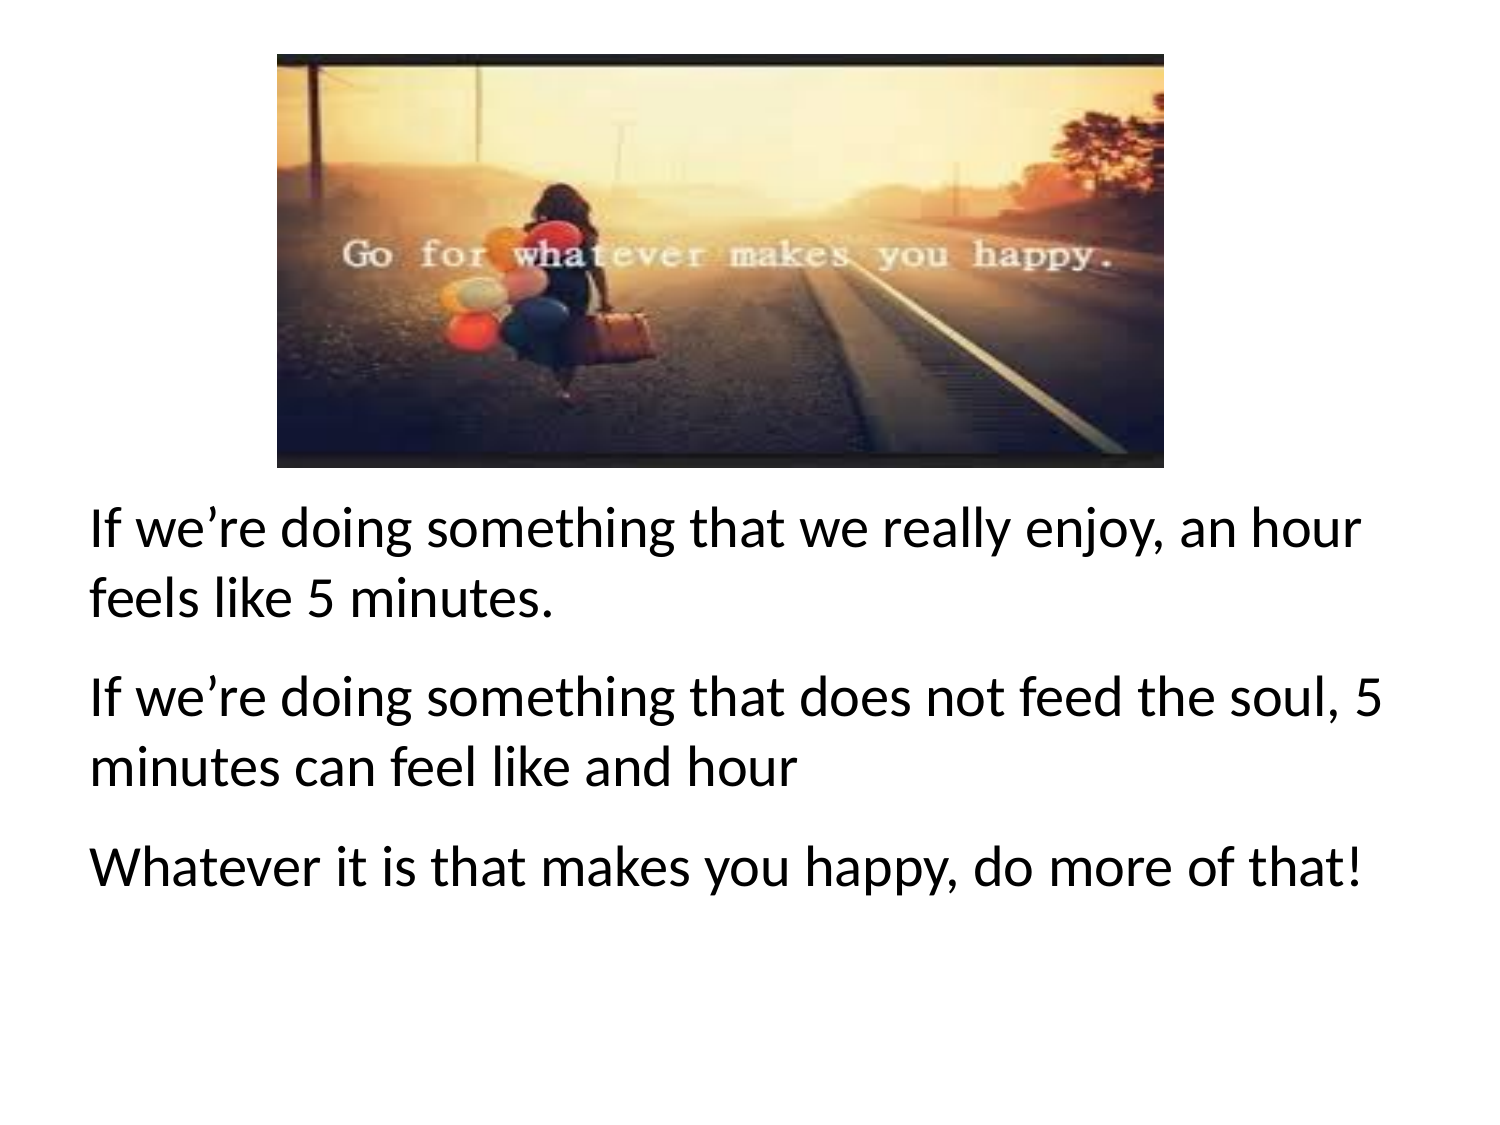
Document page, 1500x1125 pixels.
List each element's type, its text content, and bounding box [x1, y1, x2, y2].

picture [277, 54, 1164, 468]
list If we’re doing something that we really enjoy, an hour feels like 5 minutes. If we’re doing something that does not feed the soul, 5 minutes can feel like and hour Whatever it is that makes you happy, do more of that! [75, 262, 1425, 1005]
